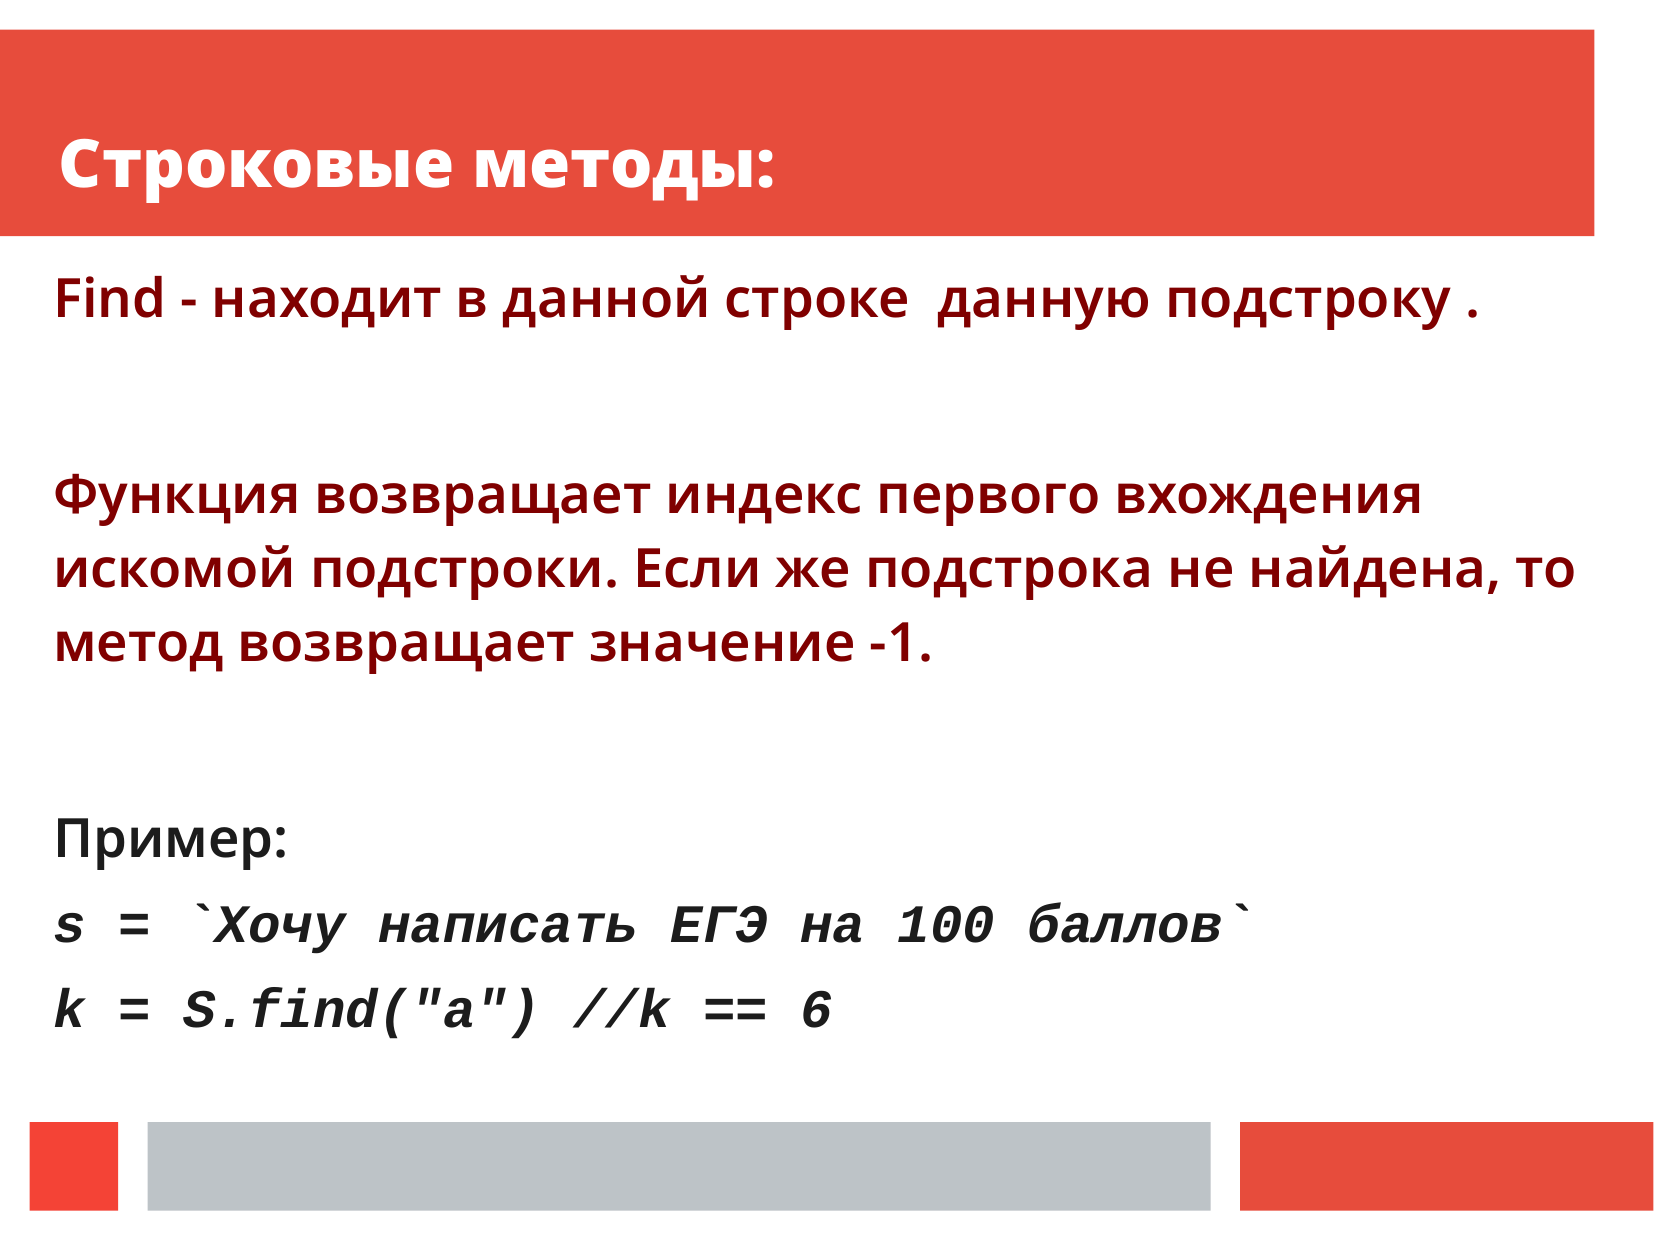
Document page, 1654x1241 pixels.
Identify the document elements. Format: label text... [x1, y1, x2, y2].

list Find - находит в данной строке данную подстроку . Функция возвращает индекс первого вхождения искомой подстроки. Если же подстрока не найдена, то метод возвращает значение -1. Пример: s = `Хочу написать ЕГЭ на 100 баллов` k = S.find("а") //k == 6 [53, 259, 1642, 1111]
title Строковые методы: [59, 59, 1595, 207]
